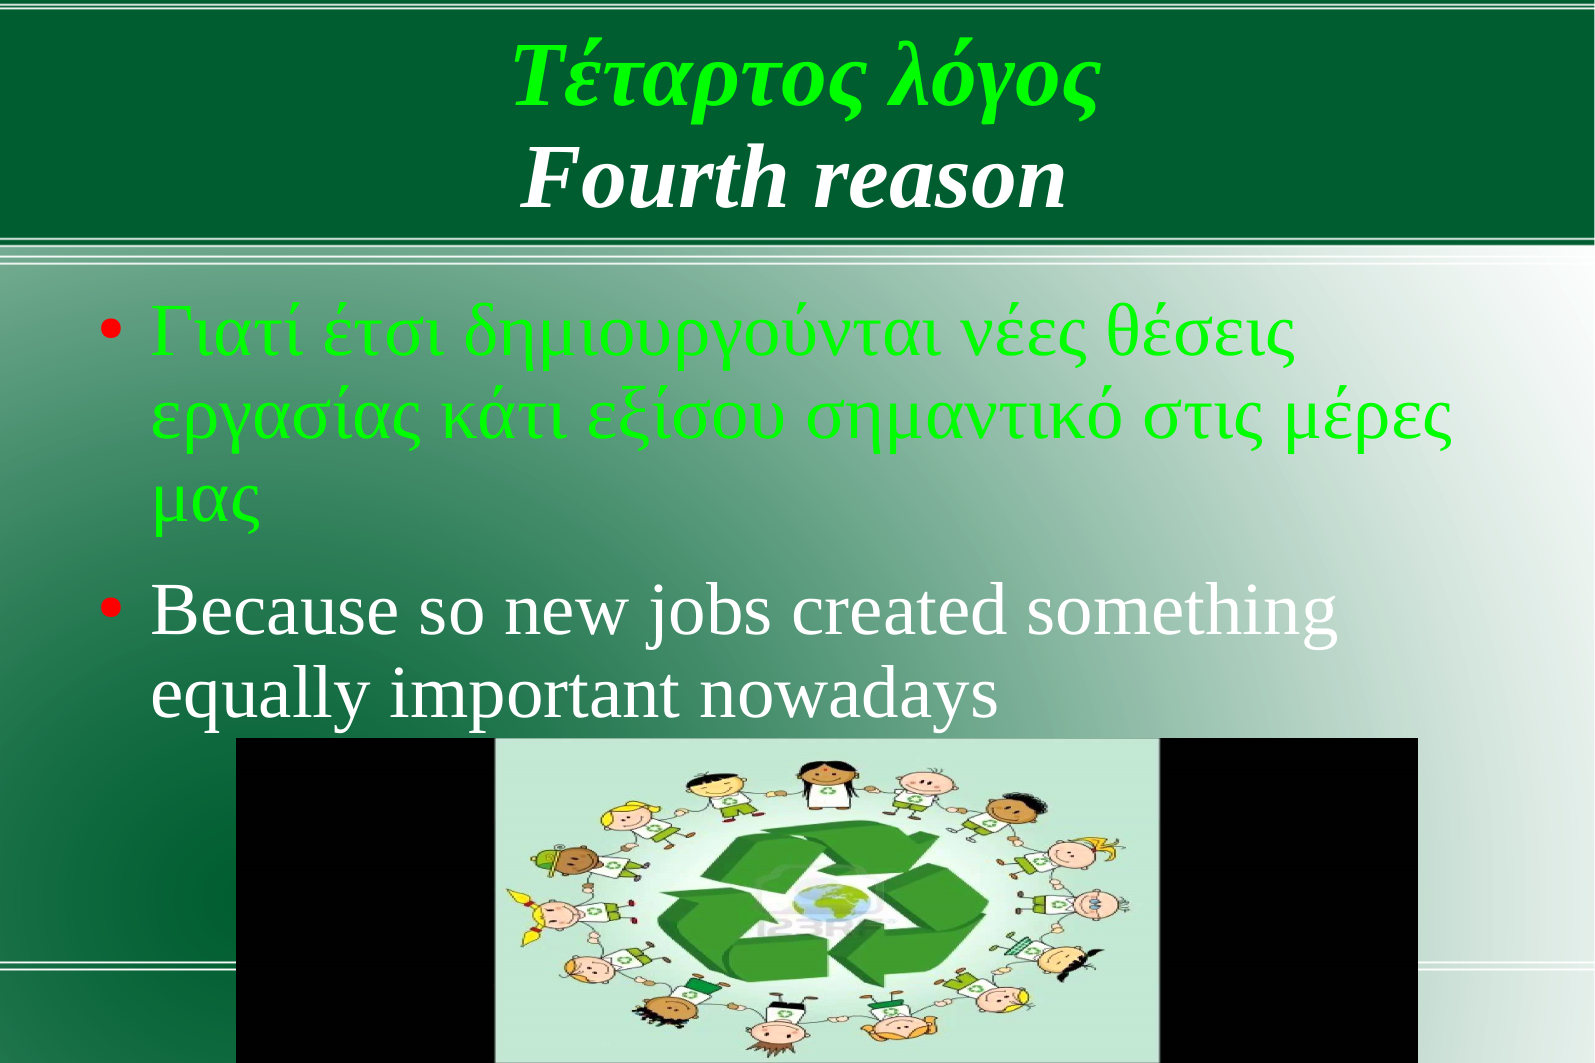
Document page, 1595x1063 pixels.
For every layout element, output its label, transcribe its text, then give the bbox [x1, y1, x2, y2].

picture [0, 0, 1595, 1063]
title Τέταρτος λόγος Fourth reason [88, 23, 1524, 227]
list Γιατί έτσι δημιουργούνται νέες θέσεις εργασίας κάτι εξίσου σημαντικό στις μέρες μας Because so new jobs created something equally important nowadays [79, 289, 1515, 887]
